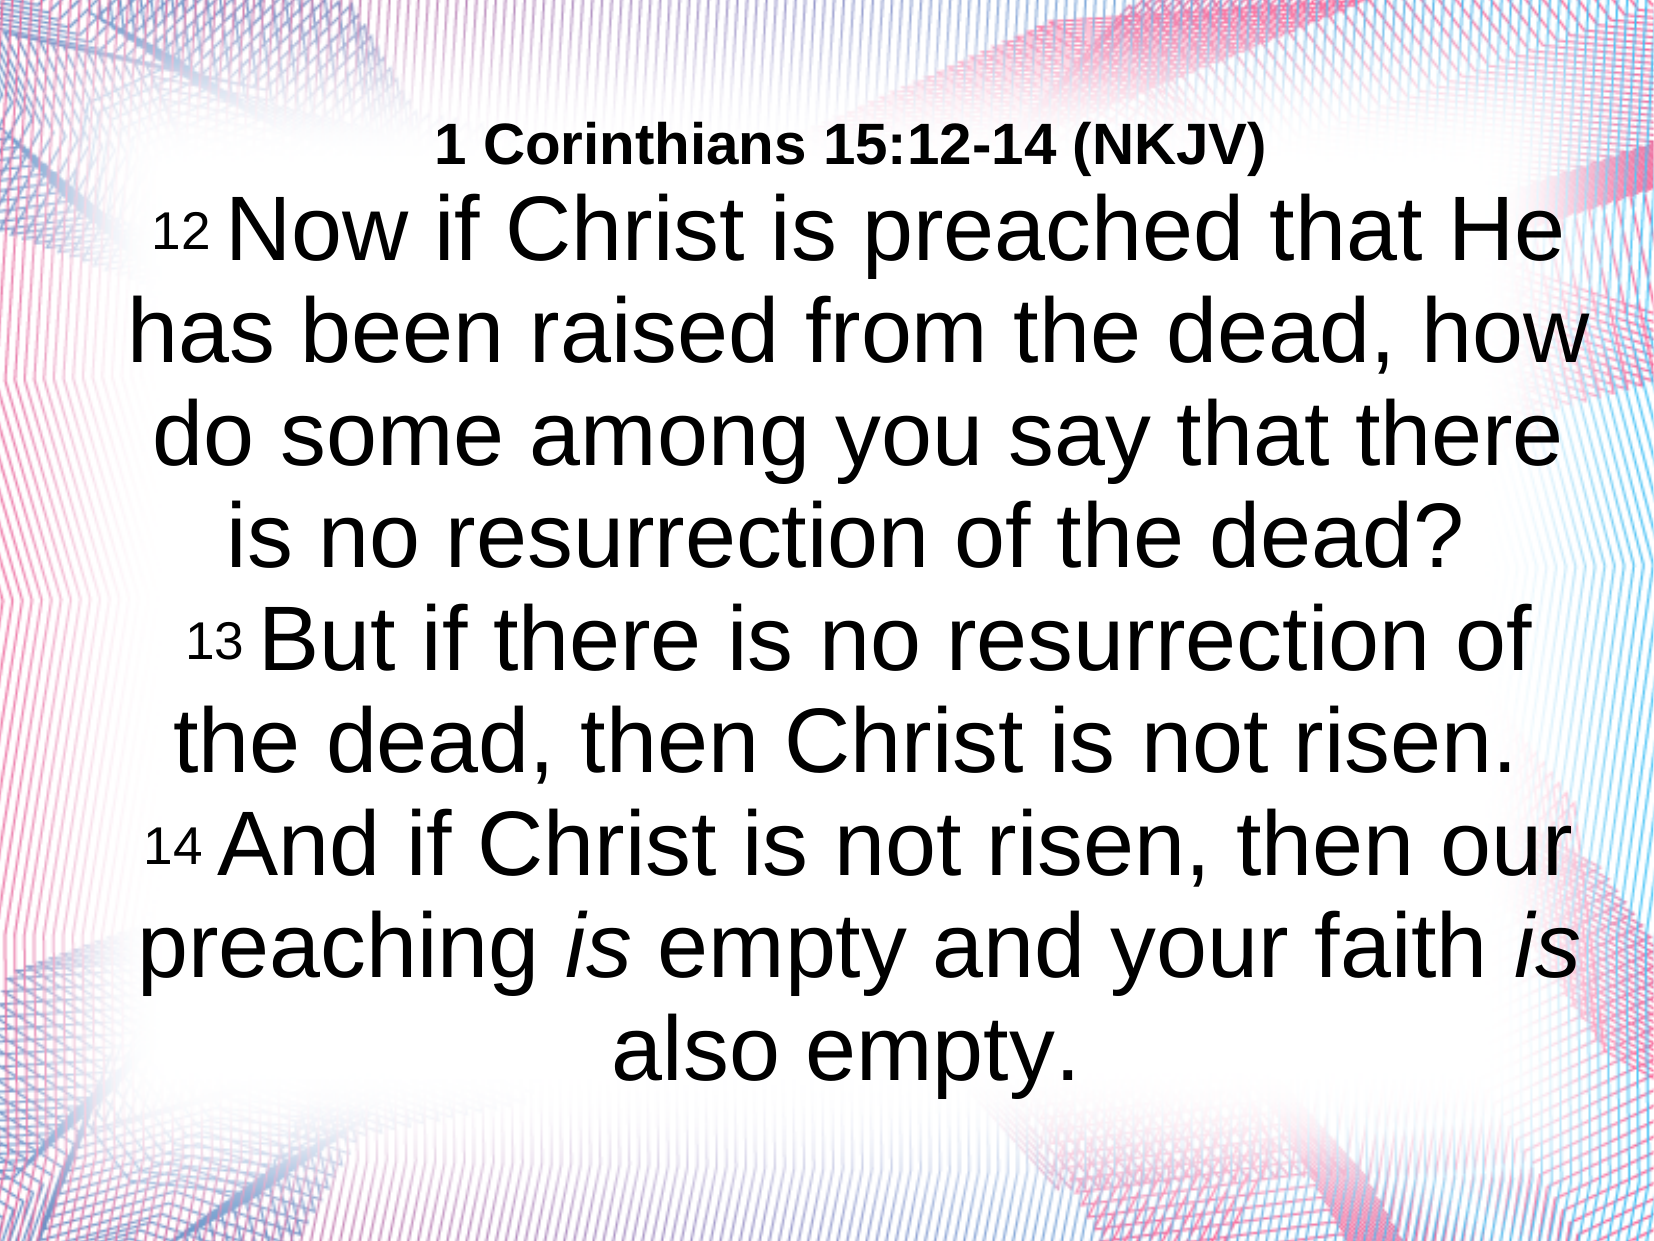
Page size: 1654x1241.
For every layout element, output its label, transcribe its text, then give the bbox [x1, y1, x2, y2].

subtitle 1 Corinthians 15:12-14 (NKJV) 12 Now if Christ is preached that He has been raised from the dead, how do some among you say that there is no resurrection of the dead? 13 But if there is no resurrection of the dead, then Christ is not risen. 14 And if Christ is not risen, then our preaching is empty and your faith is also empty. [112, 49, 1607, 1163]
picture [0, 0, 1654, 1241]
